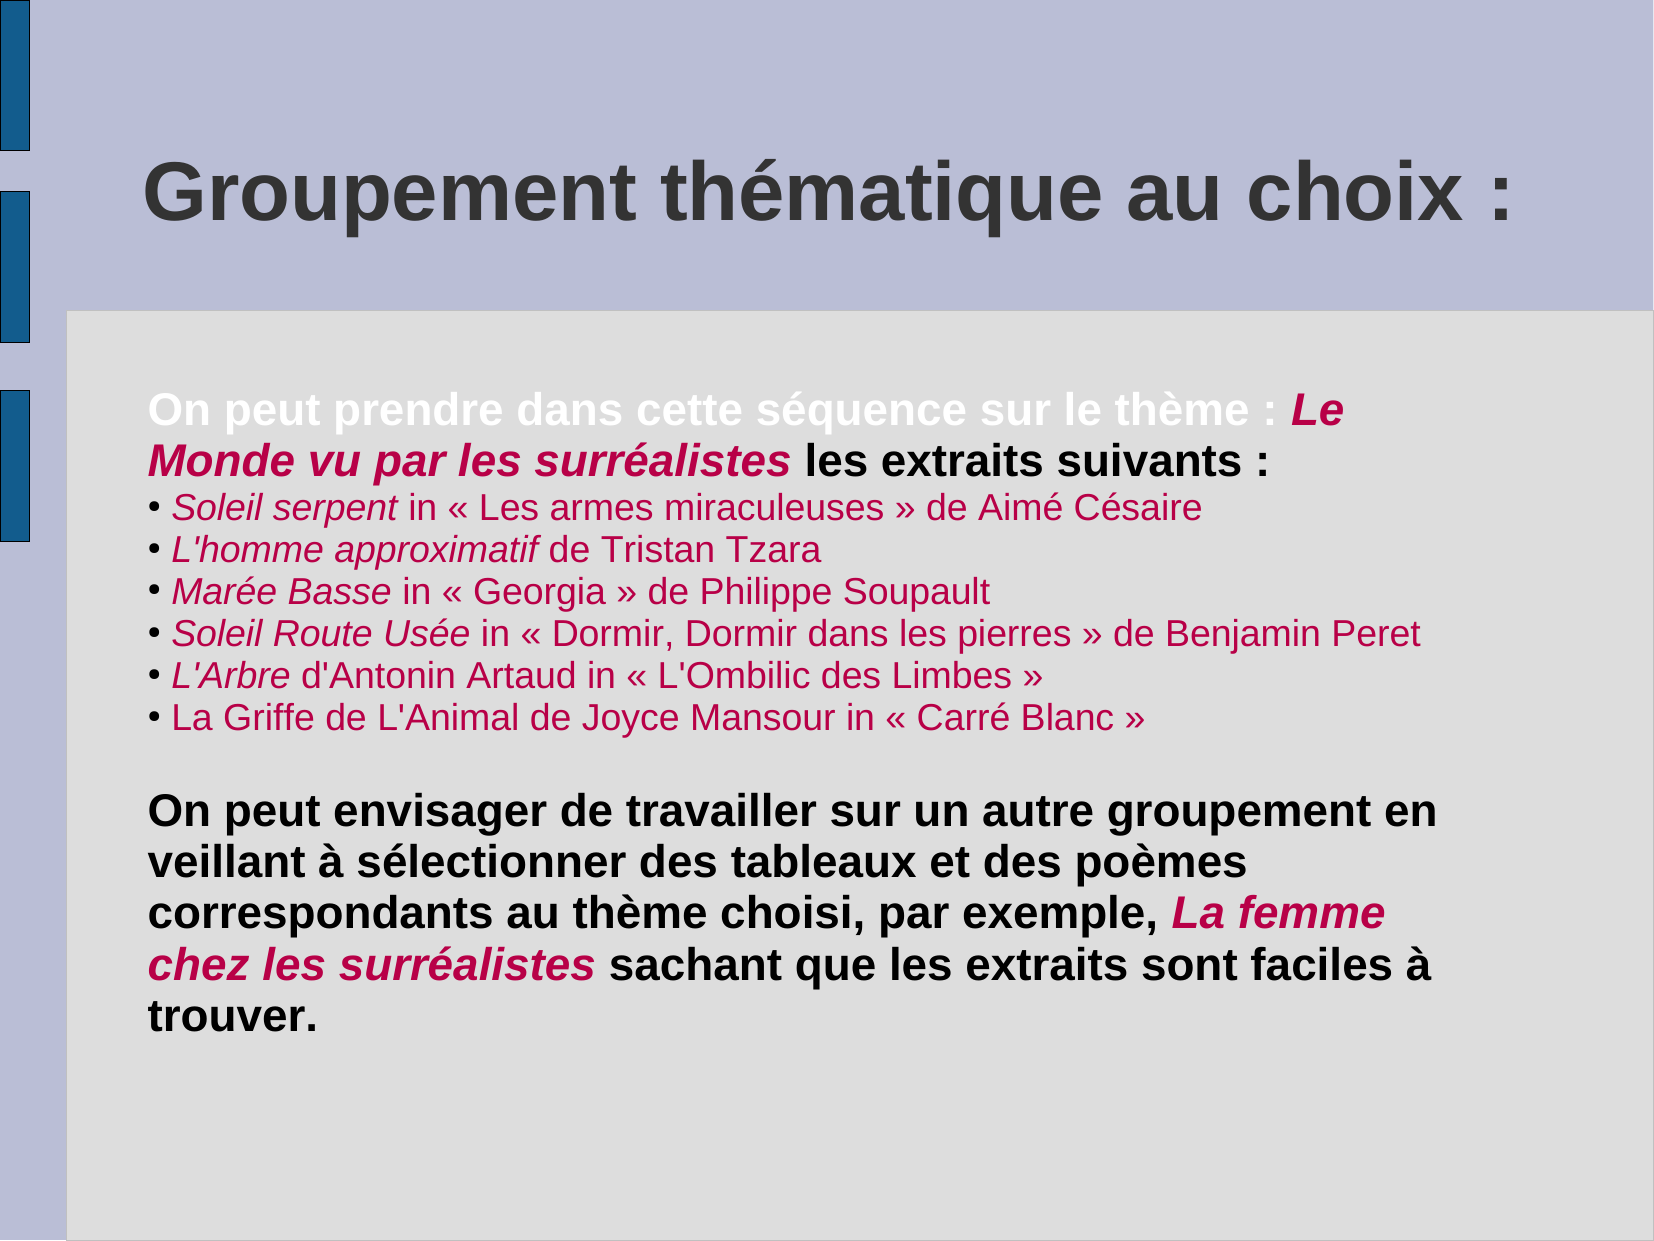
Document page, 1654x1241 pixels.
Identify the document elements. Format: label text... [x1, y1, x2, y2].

text_box On peut prendre dans cette séquence sur le thème : Le Monde vu par les surréalistes les extraits suivants : Soleil serpent in « Les armes miraculeuses » de Aimé Césaire L'homme approximatif de Tristan Tzara Marée Basse in « Georgia » de Philippe Soupault Soleil Route Usée in « Dormir, Dormir dans les pierres » de Benjamin Peret L'Arbre d'Antonin Artaud in « L'Ombilic des Limbes » La Griffe de L'Animal de Joyce Mansour in « Carré Blanc » On peut envisager de travailler sur un autre groupement en veillant à sélectionner des tableaux et des poèmes correspondants au thème choisi, par exemple, La femme chez les surréalistes sachant que les extraits sont faciles à trouver. [147, 383, 1477, 1028]
title Groupement thématique au choix : [123, 88, 1536, 296]
